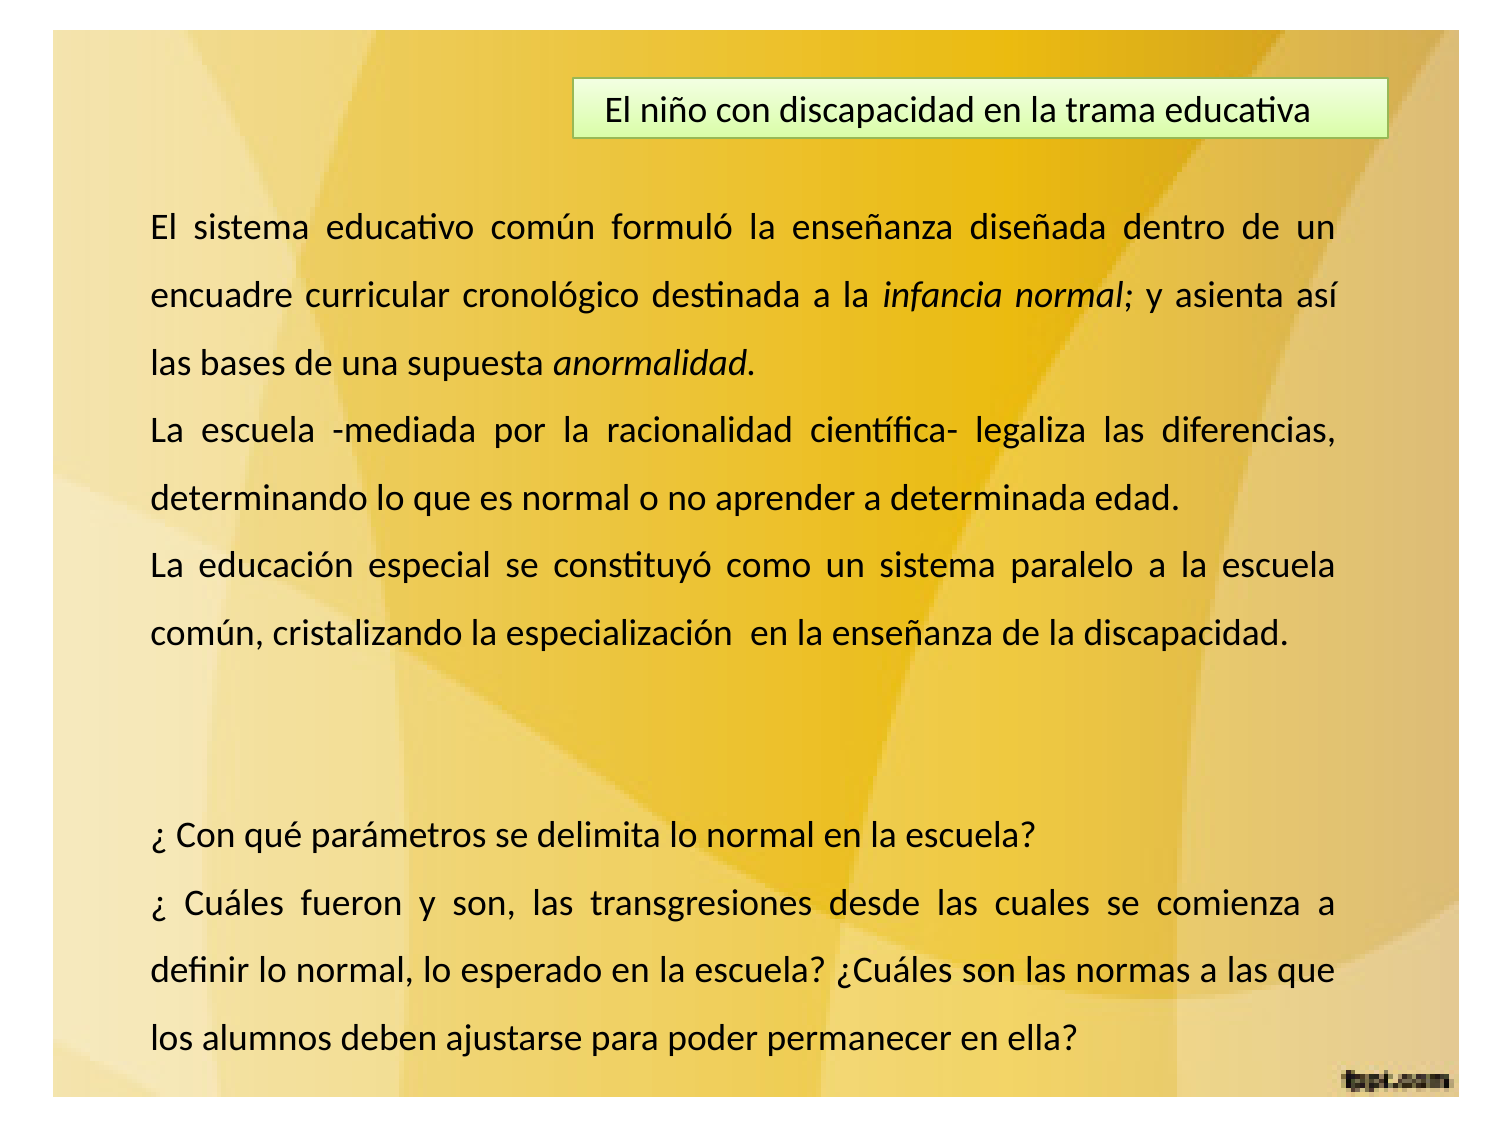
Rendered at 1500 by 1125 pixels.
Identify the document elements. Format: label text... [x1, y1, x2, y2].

picture [53, 30, 1459, 1097]
text_box El sistema educativo común formuló la enseñanza diseñada dentro de un encuadre curricular cronológico destinada a la infancia normal; y asienta así las bases de una supuesta anormalidad. La escuela -mediada por la racionalidad científica- legaliza las diferencias, determinando lo que es normal o no aprender a determinada edad. La educación especial se constituyó como un sistema paralelo a la escuela común, cristalizando la especialización en la enseñanza de la discapacidad. ¿ Con qué parámetros se delimita lo normal en la escuela? ¿ Cuáles fueron y son, las transgresiones desde las cuales se comienza a definir lo normal, lo esperado en la escuela? ¿Cuáles son las normas a las que los alumnos deben ajustarse para poder permanecer en ella? [135, 172, 1353, 1066]
text_box El niño con discapacidad en la trama educativa [572, 78, 1388, 138]
